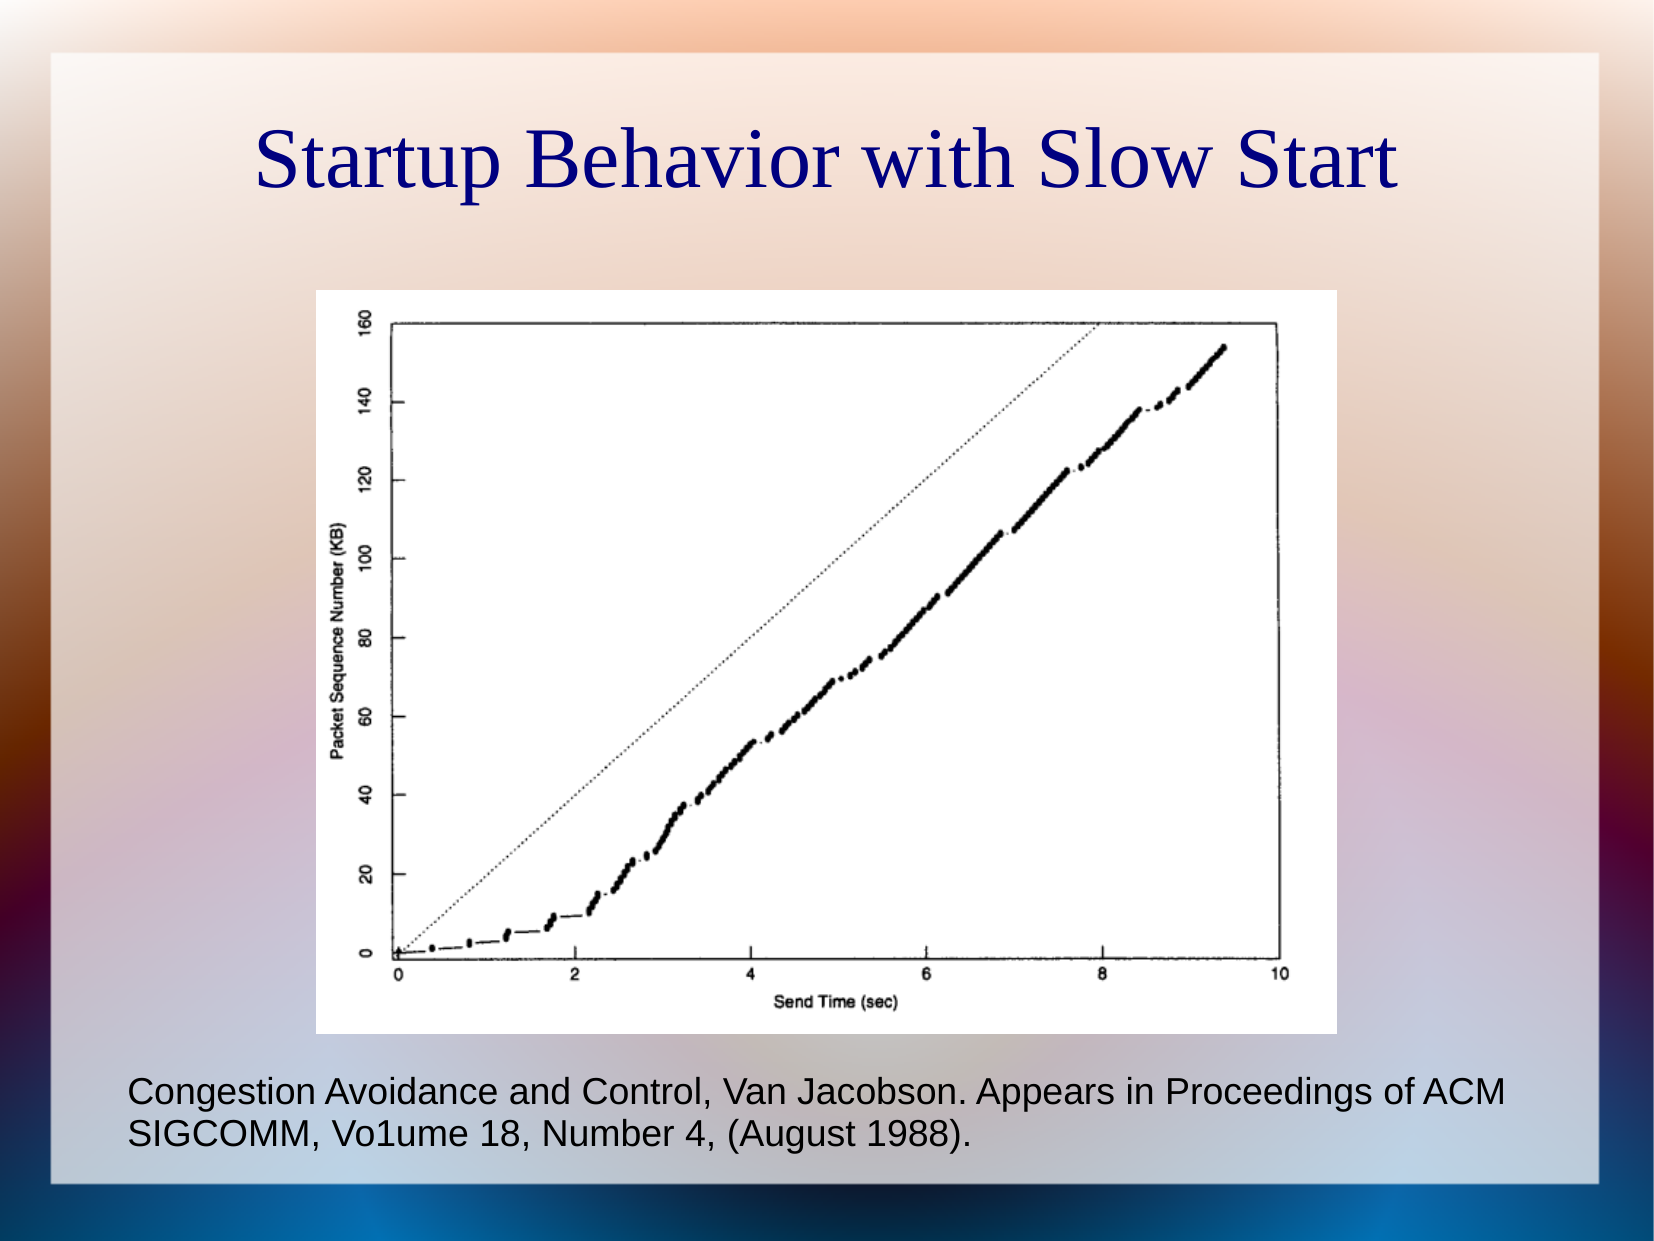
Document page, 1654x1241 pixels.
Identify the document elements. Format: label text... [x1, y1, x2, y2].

picture [0, 0, 1654, 1241]
text_box Congestion Avoidance and Control, Van Jacobson. Appears in Proceedings of ACM SIGCOMM, Vo1ume 18, Number 4, (August 1988). [112, 1063, 1577, 1163]
title Startup Behavior with Slow Start [82, 55, 1571, 263]
